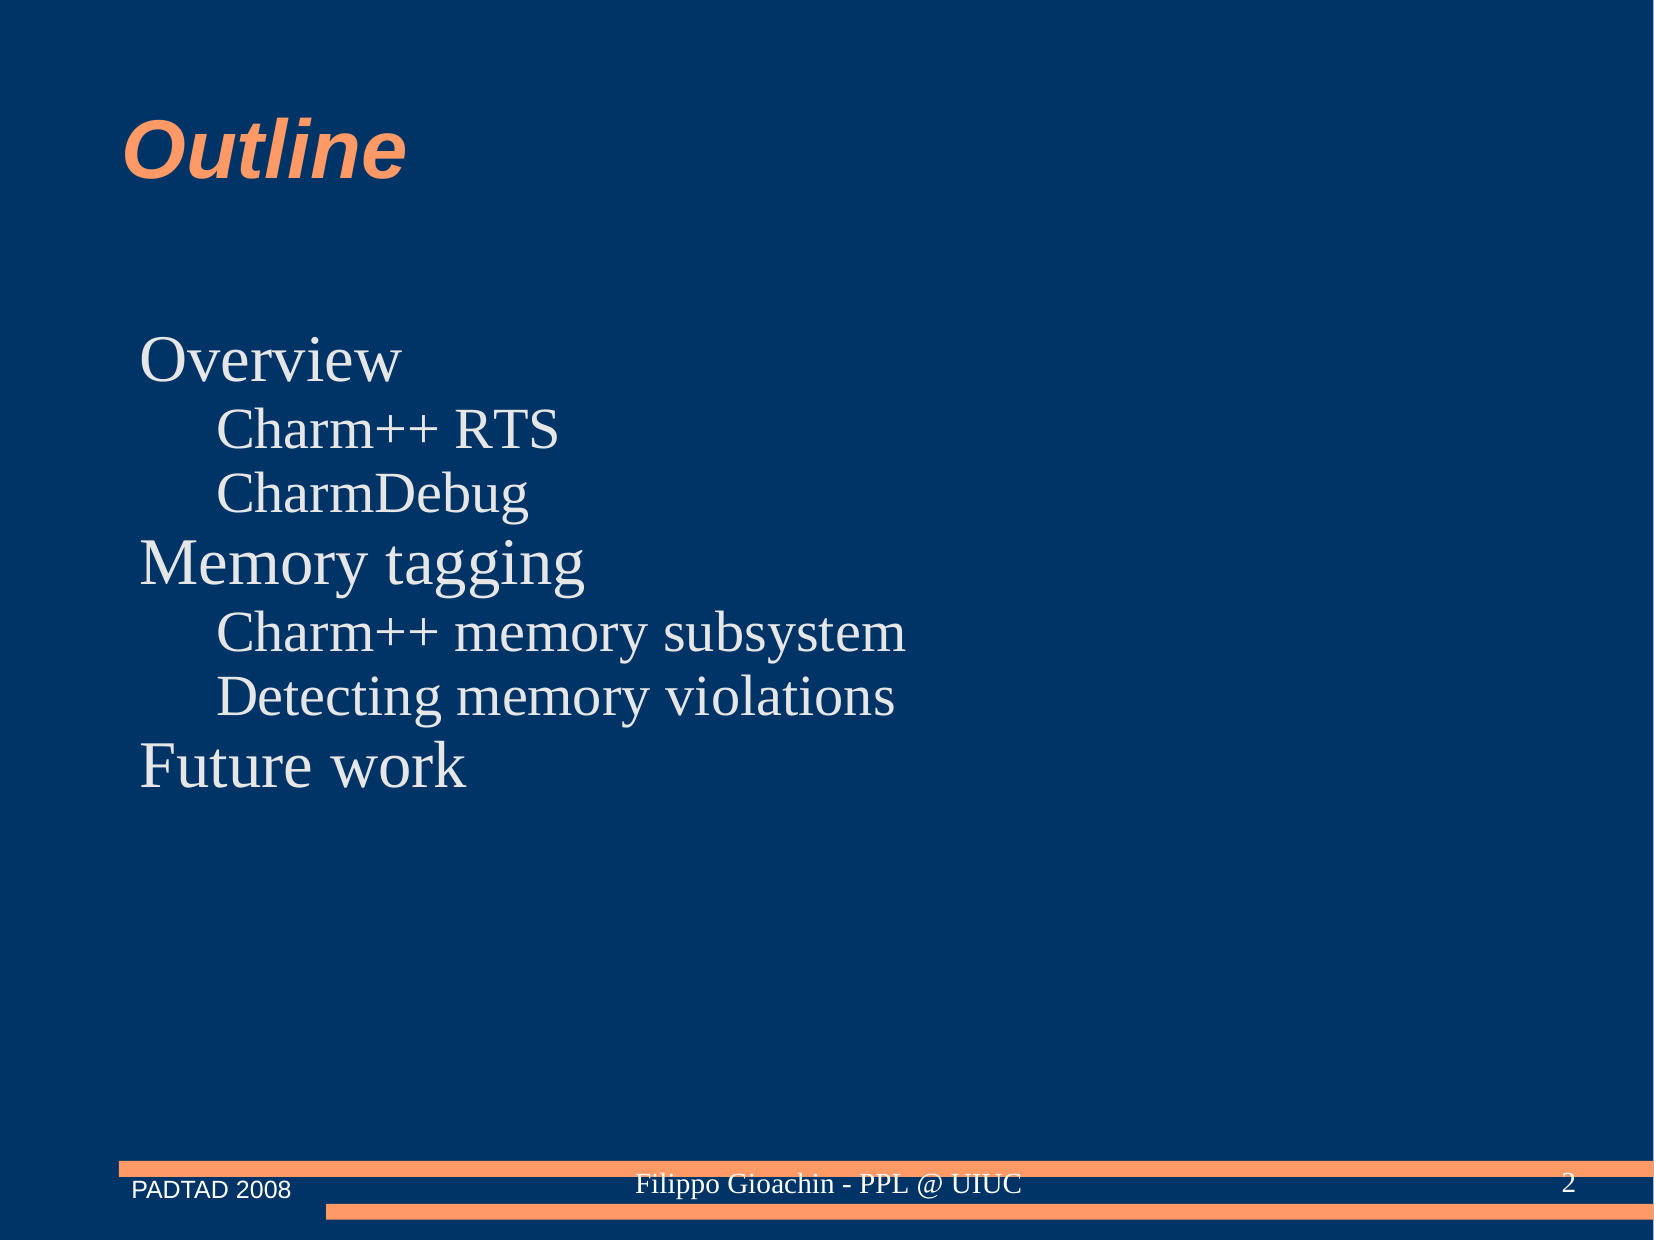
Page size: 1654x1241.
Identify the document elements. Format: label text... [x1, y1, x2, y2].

title Outline [121, 46, 1534, 254]
list Overview Charm++ RTS CharmDebug Memory tagging Charm++ memory subsystem Detecting memory violations Future work [121, 322, 1561, 1133]
